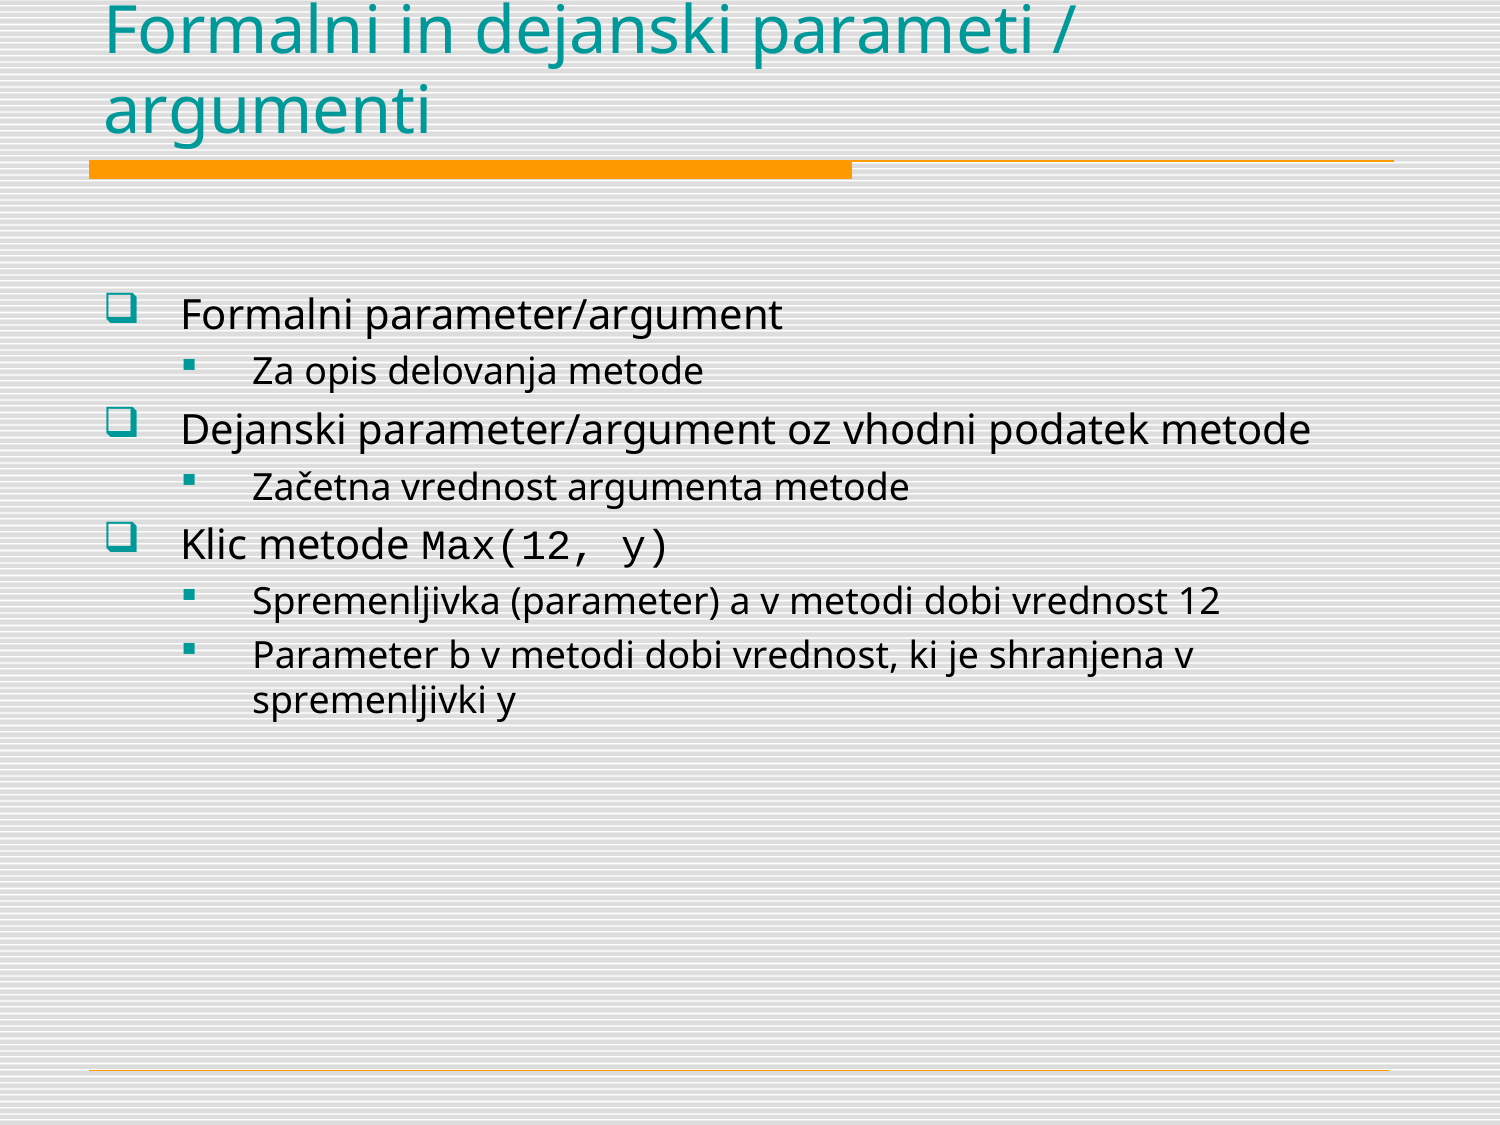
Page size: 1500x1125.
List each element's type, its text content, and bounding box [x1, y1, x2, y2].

picture [0, 0, 1500, 1125]
list Formalni parameter/argument Za opis delovanja metode Dejanski parameter/argument oz vhodni podatek metode Začetna vrednost argumenta metode Klic metode Max(12, y) Spremenljivka (parameter) a v metodi dobi vrednost 12 Parameter b v metodi dobi vrednost, ki je shranjena v spremenljivki y [88, 220, 1401, 1059]
title Formalni in dejanski parameti / argumenti [88, 42, 1401, 155]
